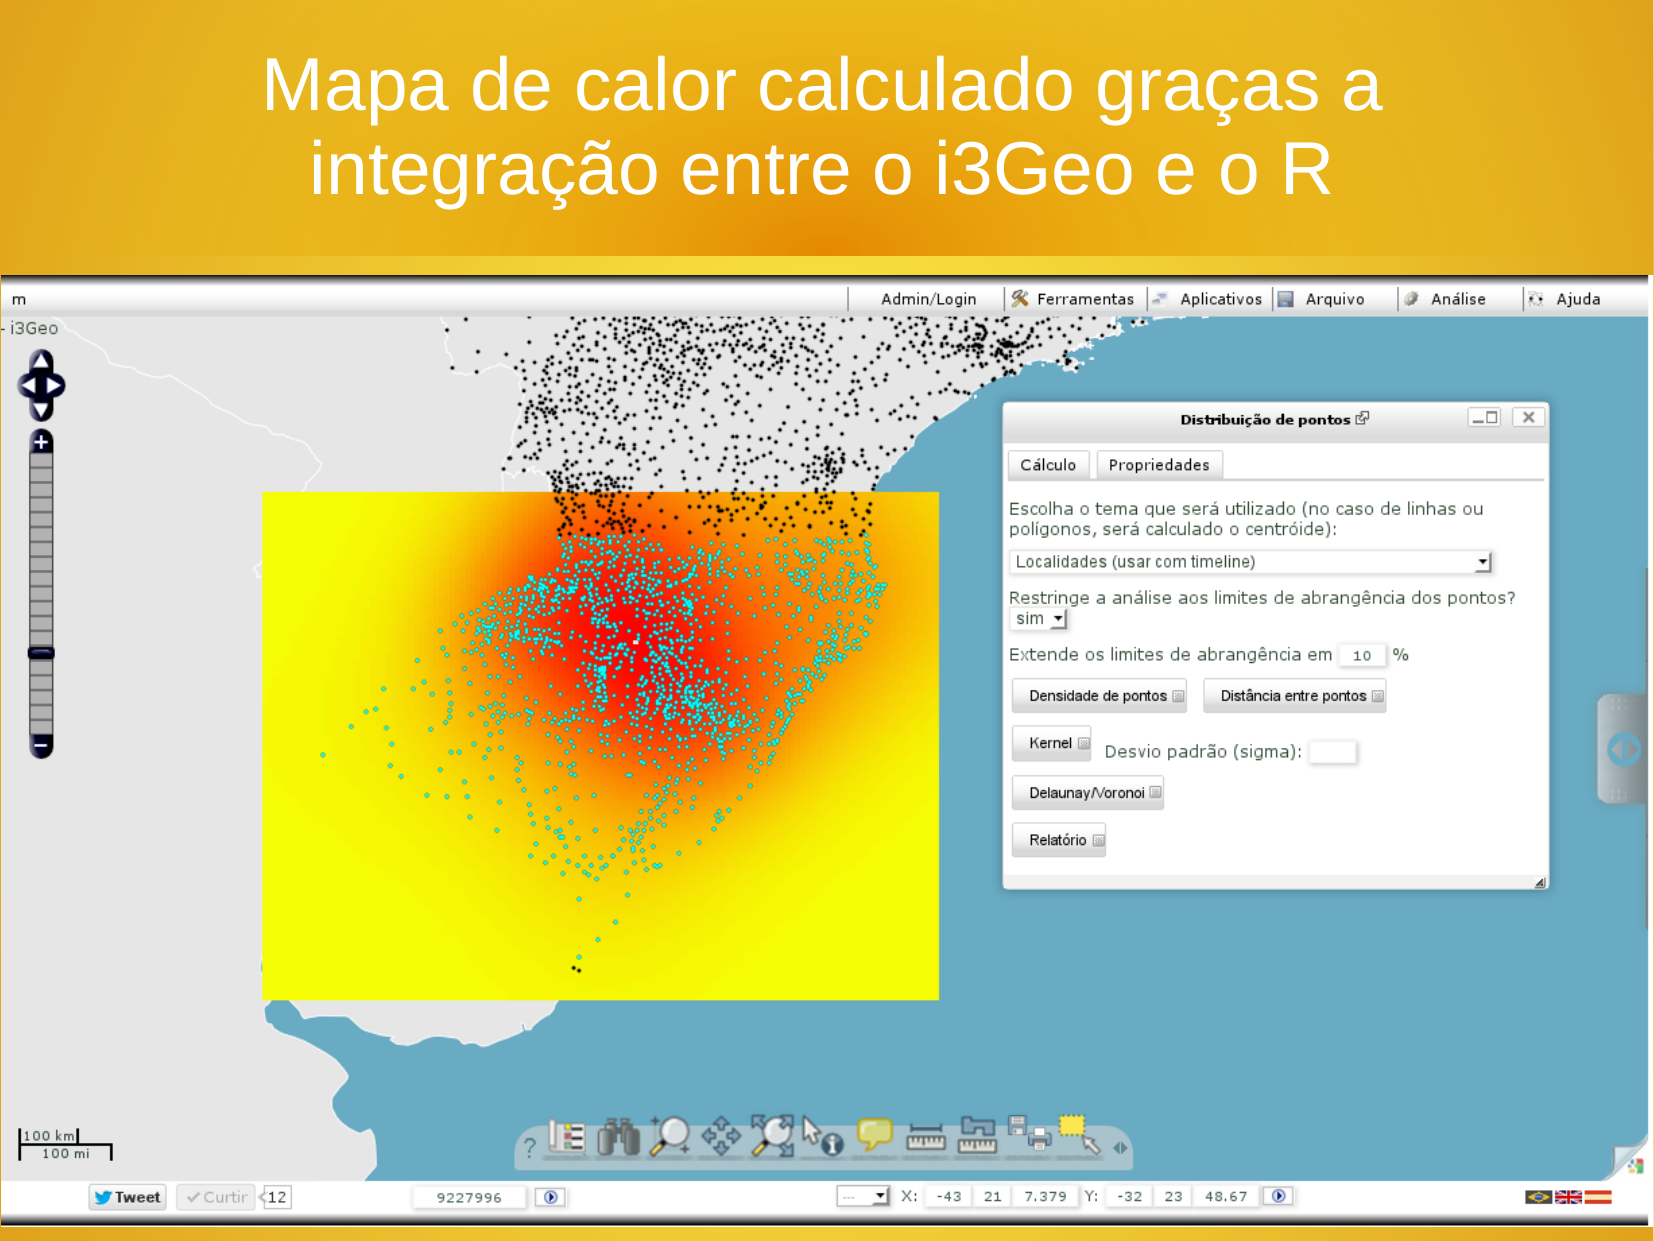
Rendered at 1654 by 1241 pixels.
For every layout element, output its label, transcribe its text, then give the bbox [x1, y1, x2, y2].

picture [1, 275, 1654, 1227]
title Mapa de calor calculado graças a integração entre o i3Geo e o R [78, 22, 1567, 230]
